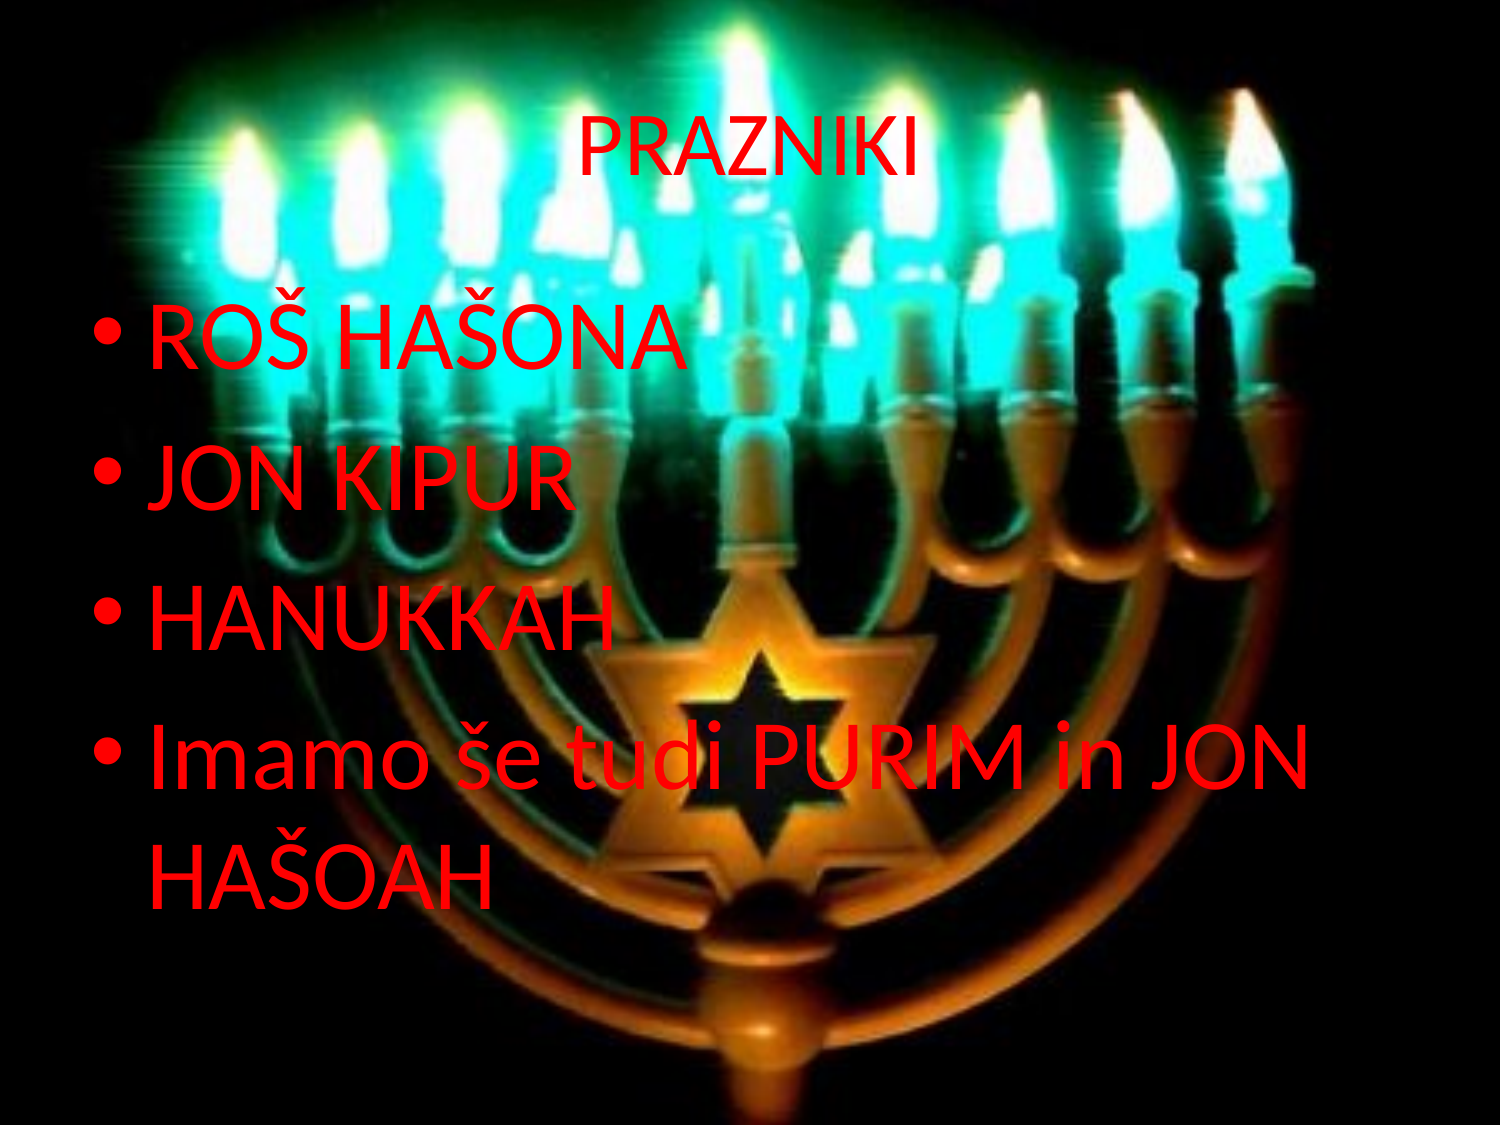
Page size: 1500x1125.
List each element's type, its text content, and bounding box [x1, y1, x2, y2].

picture [0, 0, 1500, 1125]
title PRAZNIKI [75, 45, 1425, 233]
list ROŠ HAŠONA JON KIPUR HANUKKAH Imamo še tudi PURIM in JON HAŠOAH [75, 262, 1425, 1005]
